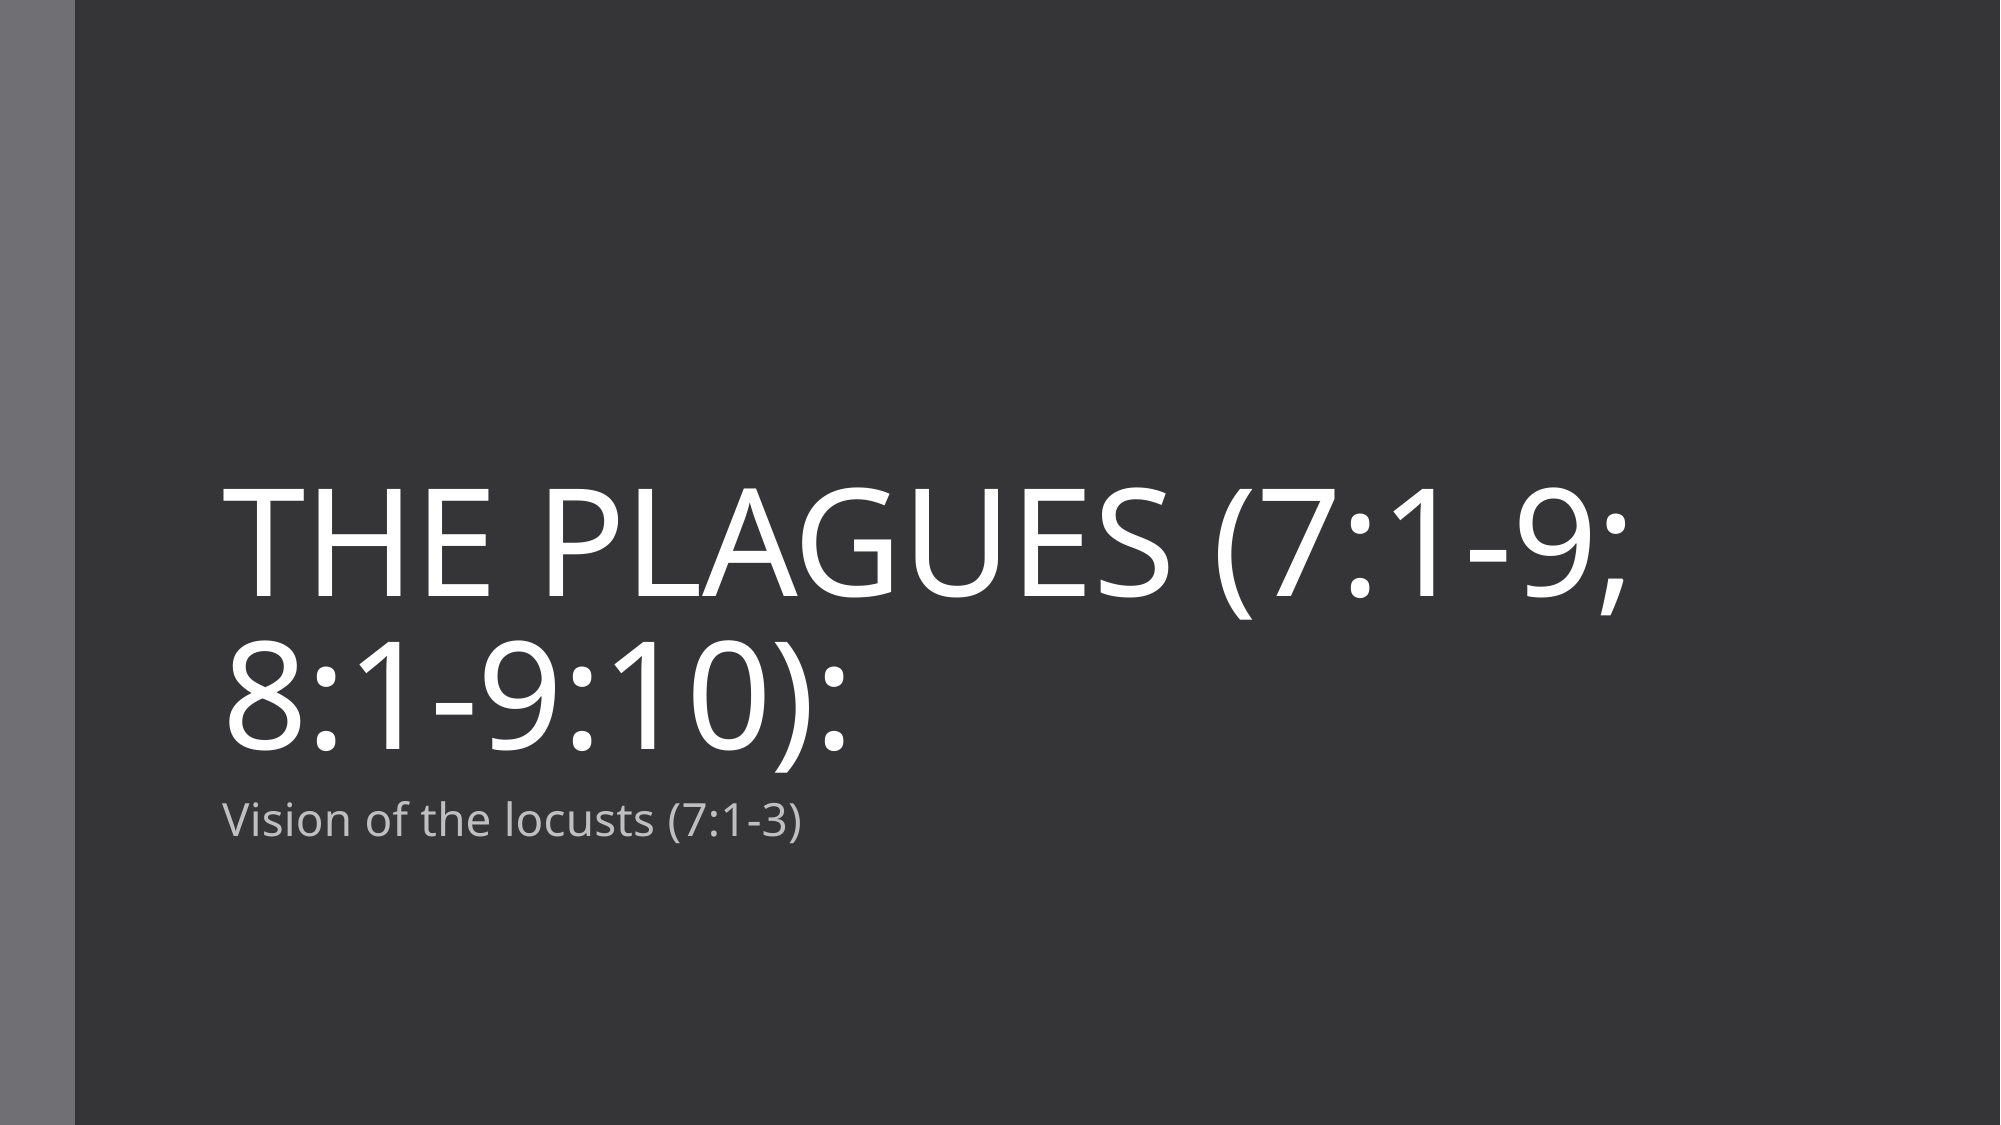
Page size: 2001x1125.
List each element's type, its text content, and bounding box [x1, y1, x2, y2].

title THE PLAGUES (7:1-9; 8:1-9:10): [206, 124, 1752, 787]
subtitle Vision of the locusts (7:1-3) [206, 787, 1752, 1066]
